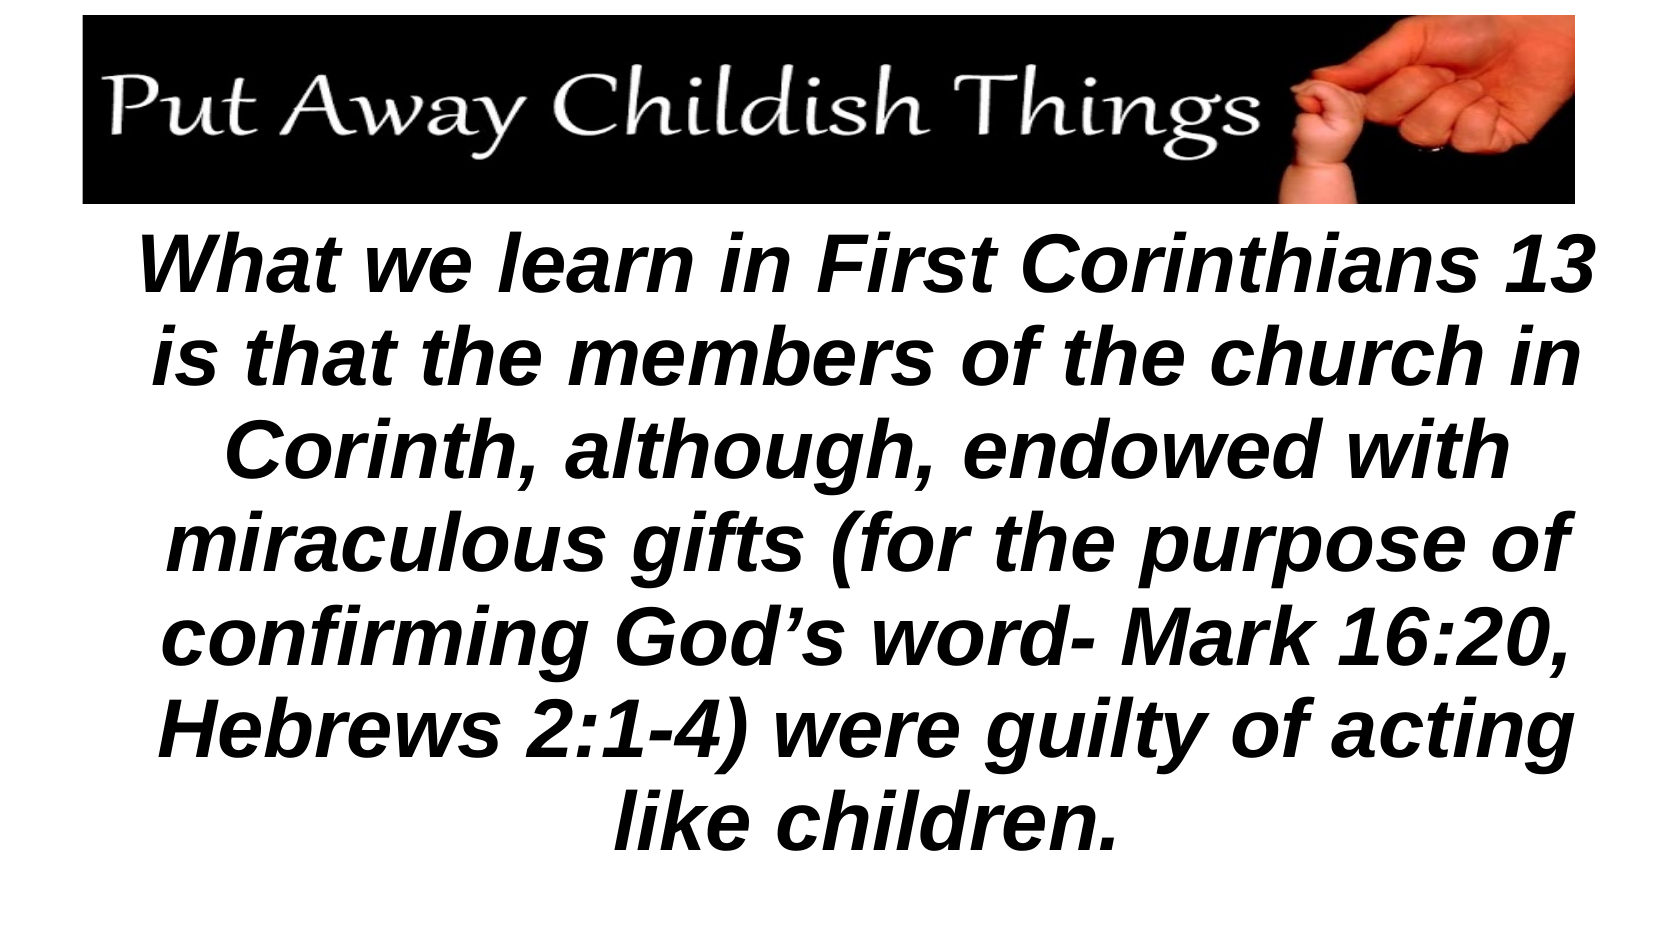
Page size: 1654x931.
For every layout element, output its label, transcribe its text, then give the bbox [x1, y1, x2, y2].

picture [82, 15, 1576, 204]
list What we learn in First Corinthians 13 is that the members of the church in Corinth, although, endowed with miraculous gifts (for the purpose of confirming God’s word- Mark 16:20, Hebrews 2:1-4) were guilty of acting like children. [30, 217, 1636, 901]
